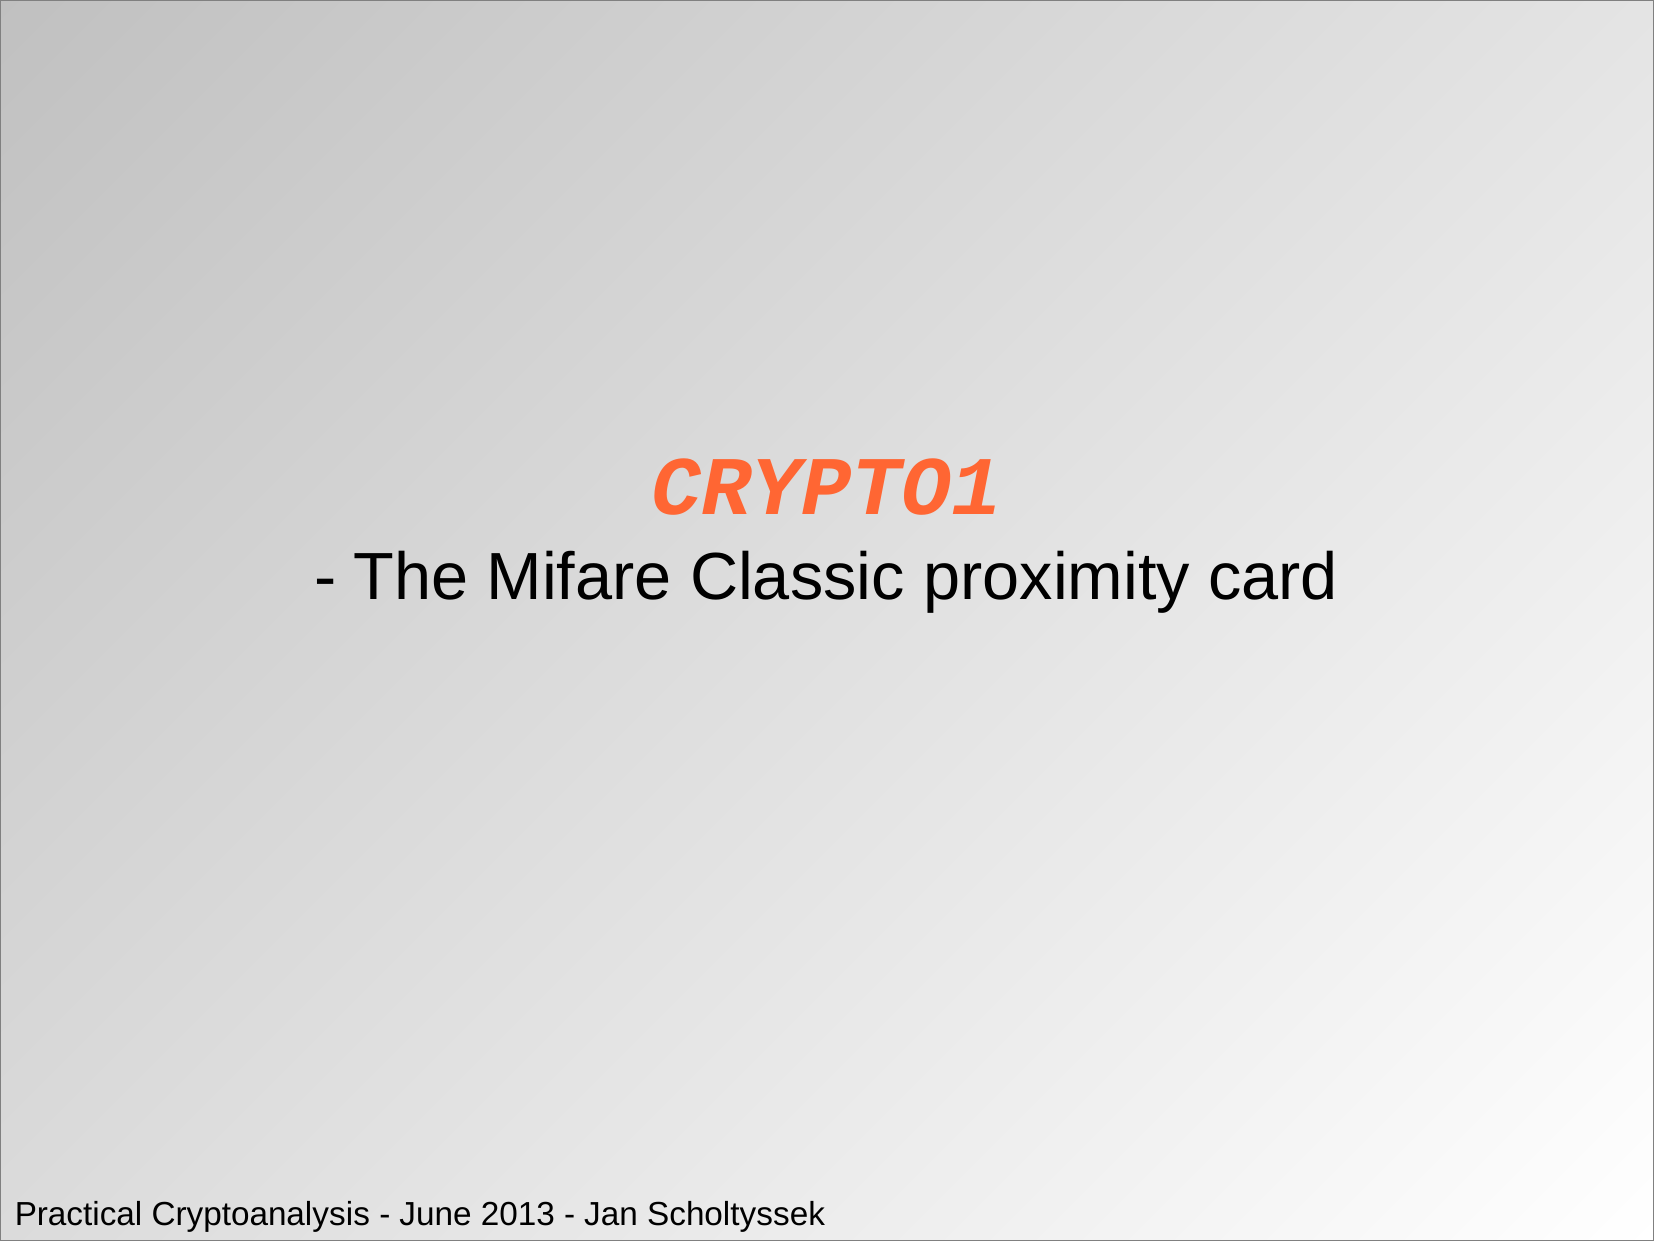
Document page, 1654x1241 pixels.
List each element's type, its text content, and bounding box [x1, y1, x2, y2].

subtitle CRYPTO1 - The Mifare Classic proximity card [82, 49, 1571, 1010]
text_box Practical Cryptoanalysis - June 2013 - Jan Scholtyssek [0, 1188, 842, 1241]
text_box [0, 0, 1654, 1241]
